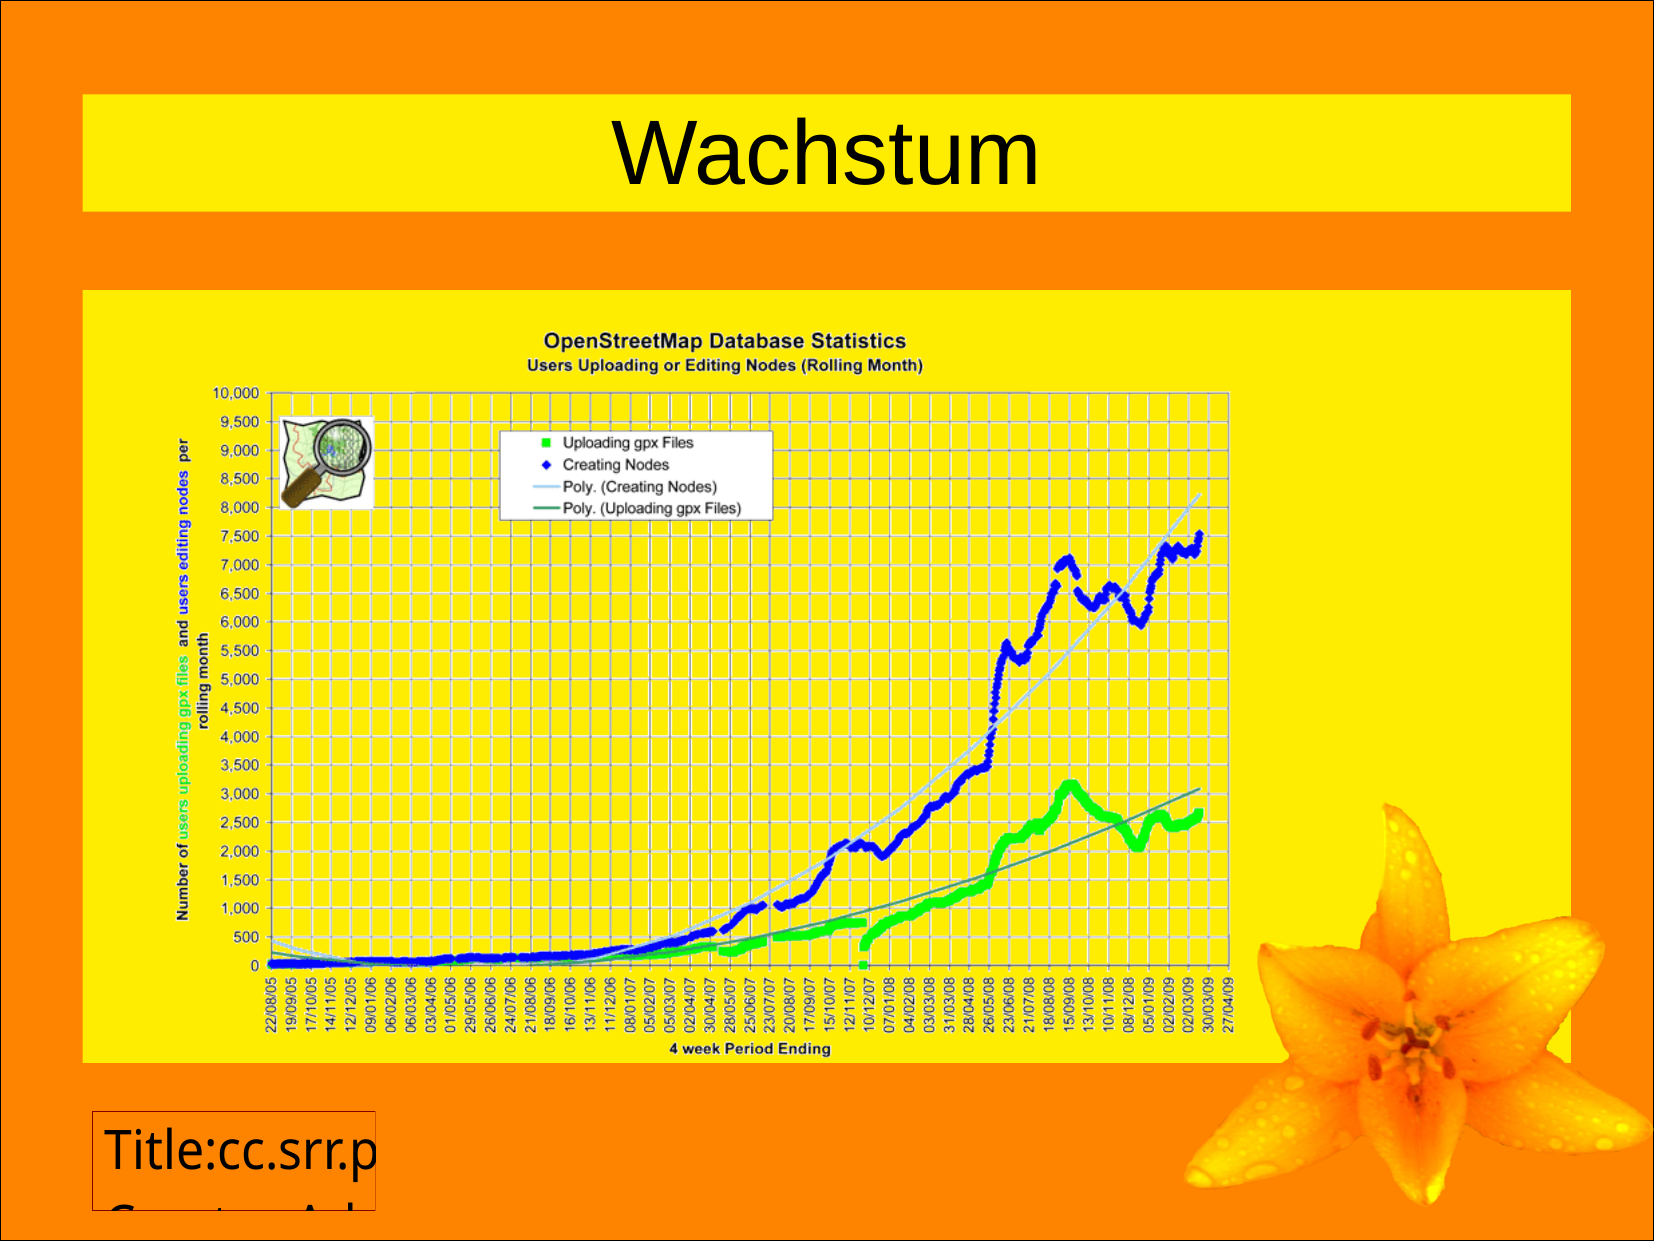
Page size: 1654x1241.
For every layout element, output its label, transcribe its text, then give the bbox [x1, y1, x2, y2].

text_box [0, 0, 1654, 1241]
picture [169, 322, 1654, 1241]
picture [88, 1108, 376, 1211]
text_box Wachstum [82, 94, 1571, 212]
